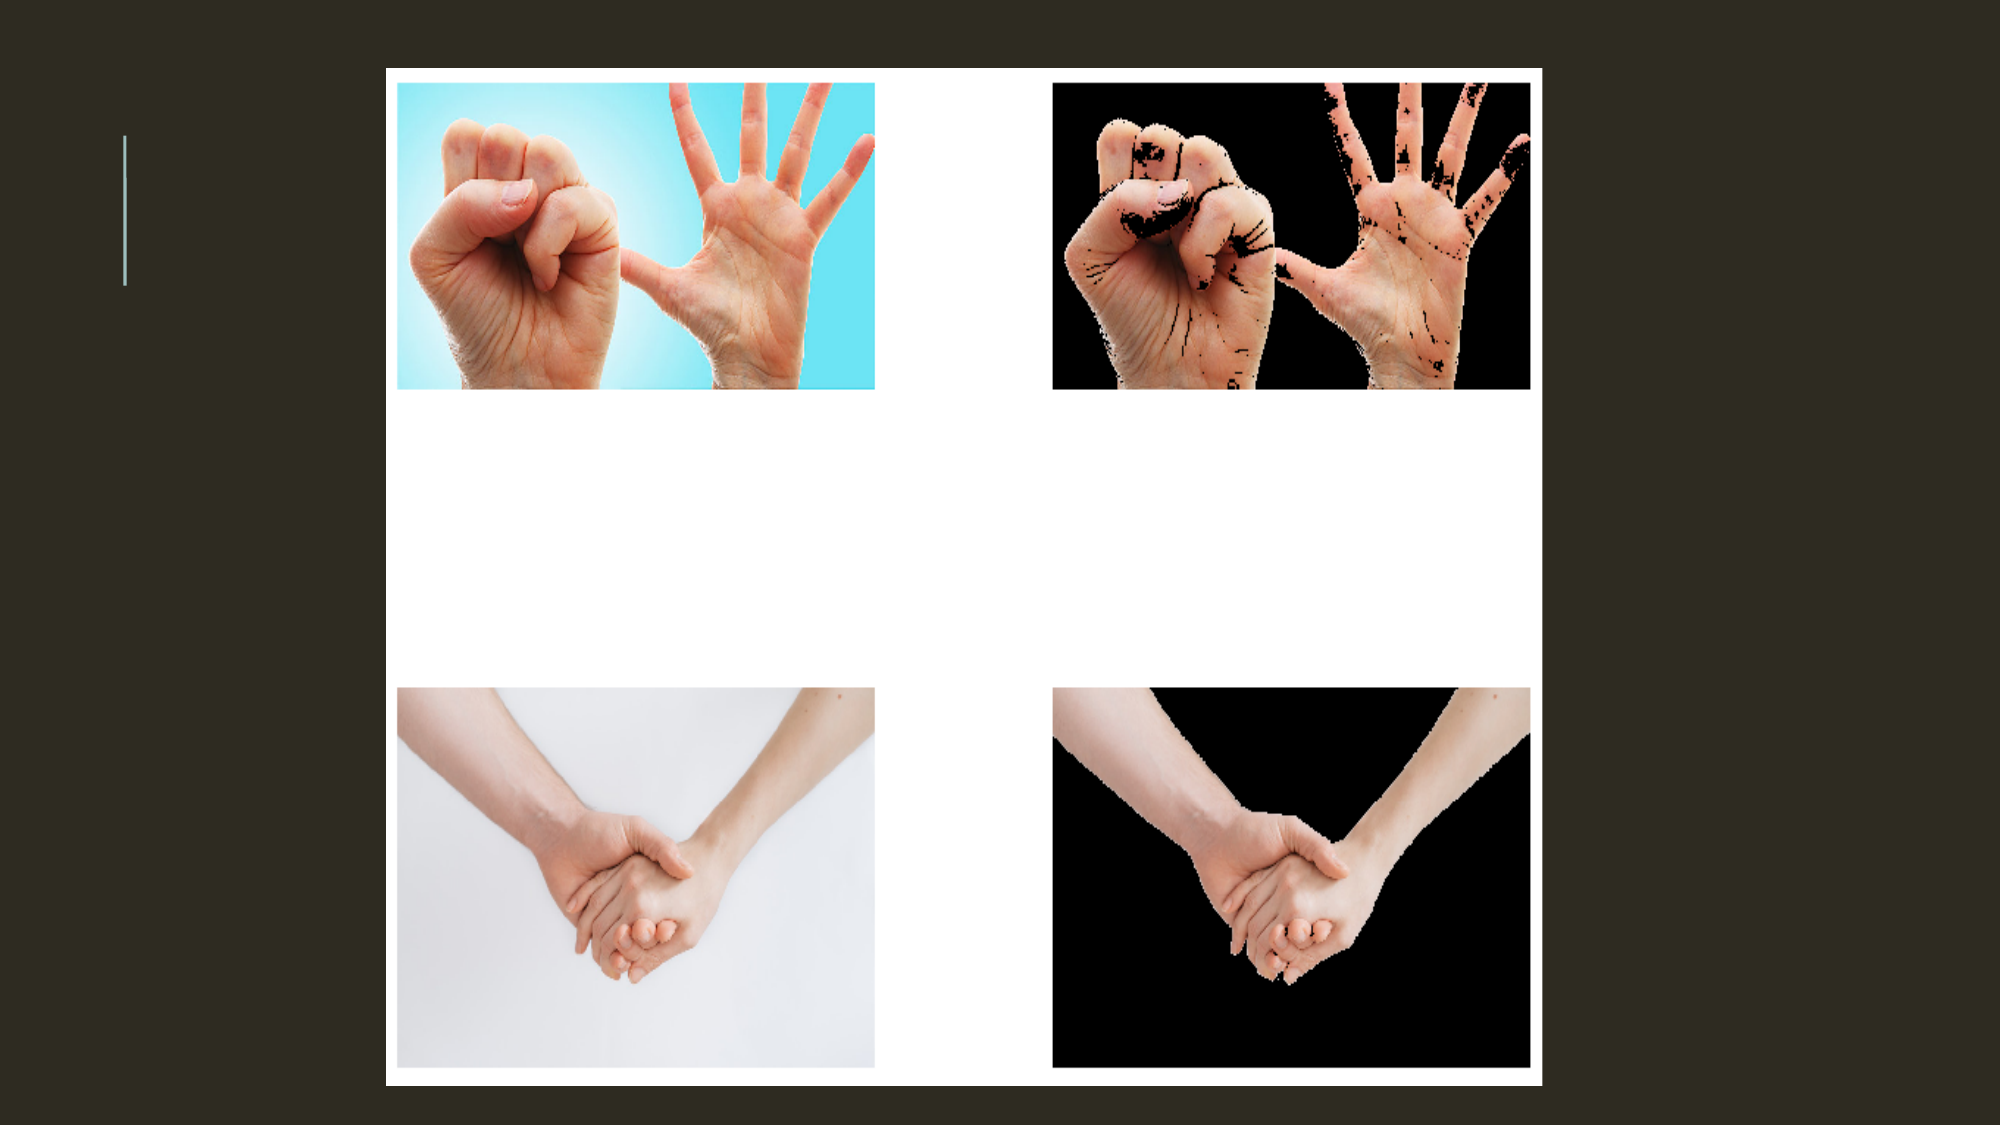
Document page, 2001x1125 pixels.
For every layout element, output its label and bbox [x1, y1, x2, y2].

picture [386, 68, 1543, 1086]
